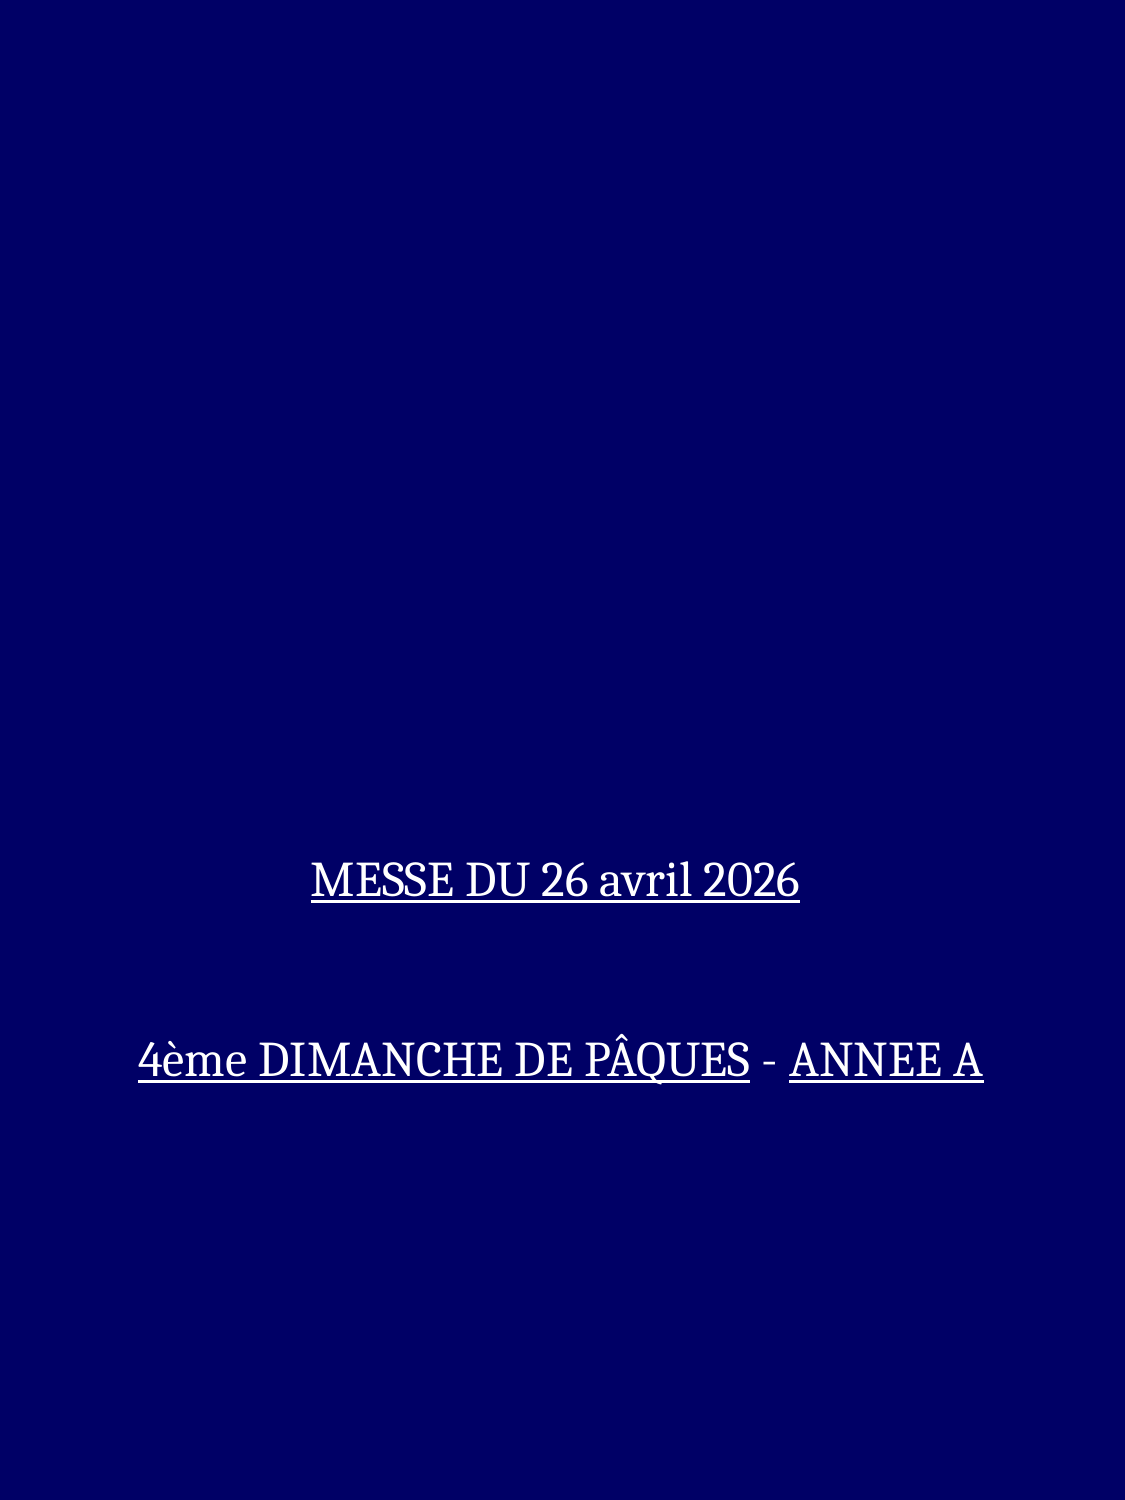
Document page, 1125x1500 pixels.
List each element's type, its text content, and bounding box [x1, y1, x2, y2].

text_box MESSE DU 26 avril 2026 4ème DIMANCHE DE PÂQUES - ANNEE A [0, 838, 1125, 1094]
